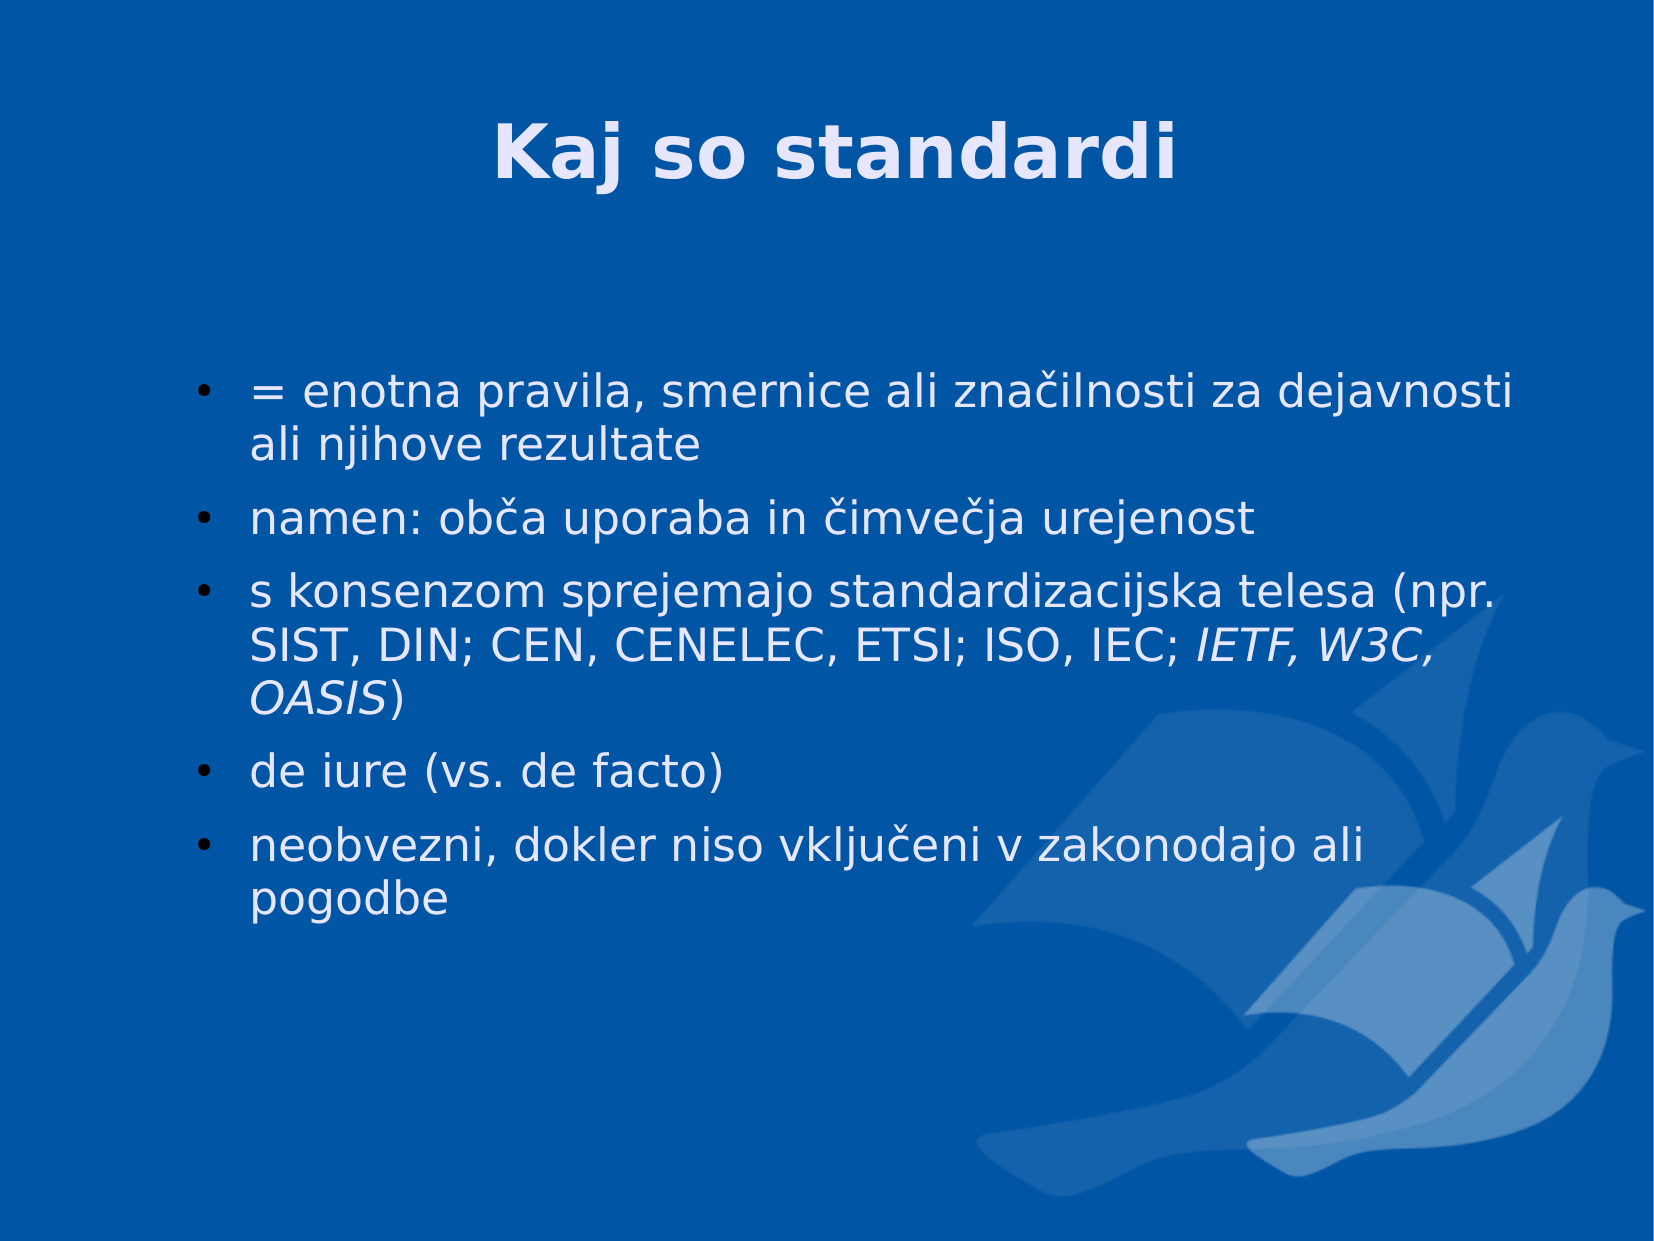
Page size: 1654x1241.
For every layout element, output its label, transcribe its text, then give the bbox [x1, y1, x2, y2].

title Kaj so standardi [82, 49, 1571, 257]
picture [0, 0, 1654, 1241]
list = enotna pravila, smernice ali značilnosti za dejavnosti ali njihove rezultate namen: obča uporaba in čimvečja urejenost s konsenzom sprejemajo standardizacijska telesa (npr. SIST, DIN; CEN, CENELEC, ETSI; ISO, IEC; IETF, W3C, OASIS) de iure (vs. de facto) neobvezni, dokler niso vključeni v zakonodajo ali pogodbe [178, 364, 1570, 1147]
